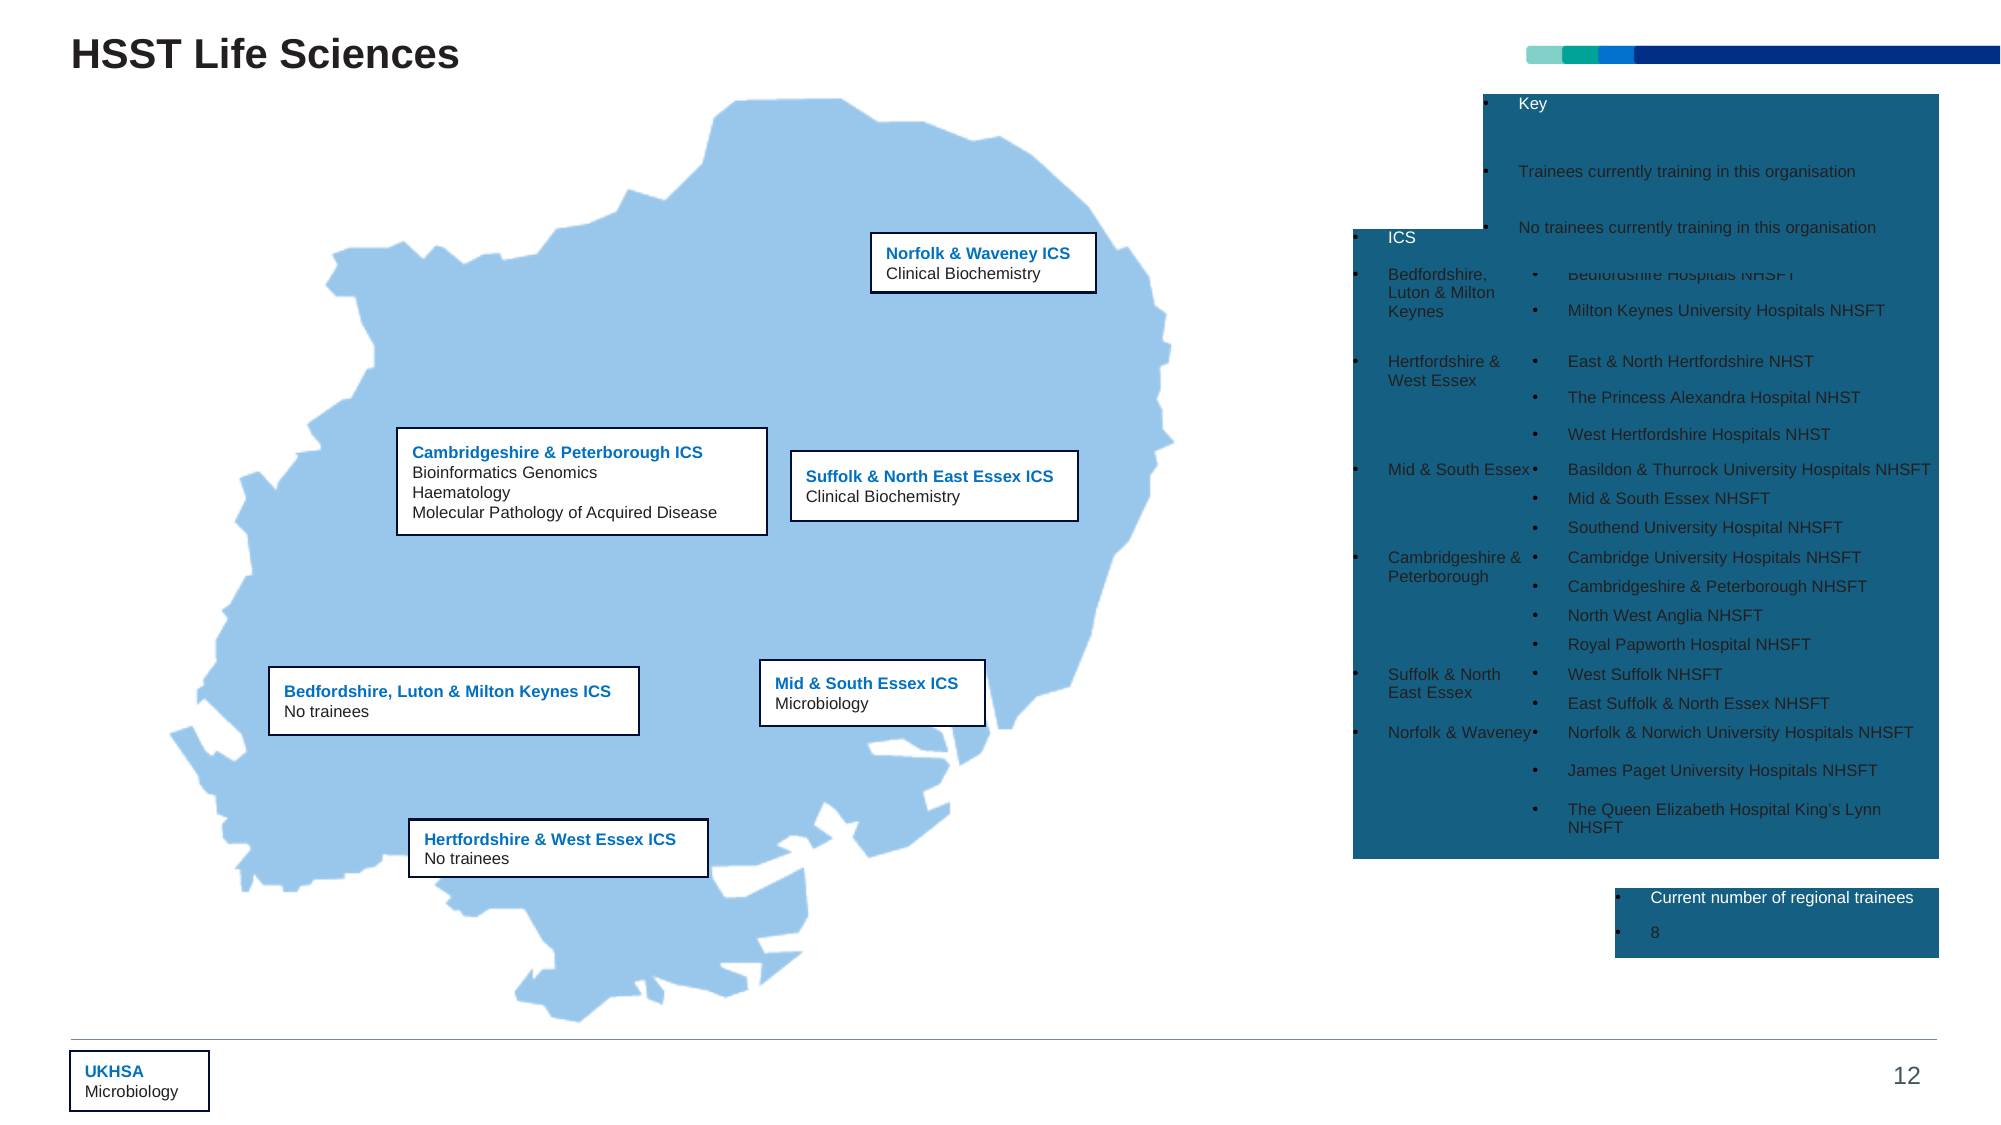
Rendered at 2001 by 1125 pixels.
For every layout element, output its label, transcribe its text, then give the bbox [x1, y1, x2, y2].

table_cell West Suffolk NHSFT [1532, 665, 1939, 694]
table_cell West Hertfordshire Hospitals NHST [1532, 425, 1939, 460]
table_header Key [1483, 94, 1881, 163]
table_header ICS [1353, 229, 1483, 265]
table_cell Norfolk & Waveney [1353, 723, 1532, 859]
text_box Suffolk & North East Essex ICS Clinical Biochemistry [791, 451, 1078, 521]
table_header [1881, 94, 1939, 163]
table_header Current number of regional trainees [1615, 888, 1939, 923]
table_cell Bedfordshire Hospitals NHSFT [1532, 273, 1939, 301]
table_cell Milton Keynes University Hospitals NHSFT [1532, 301, 1939, 352]
table_cell Cambridge University Hospitals NHSFT [1532, 548, 1939, 577]
table_cell Mid & South Essex [1353, 460, 1532, 548]
text_box Norfolk & Waveney ICS Clinical Biochemistry [871, 233, 1096, 292]
text_box Mid & South Essex ICS Microbiology [760, 660, 985, 726]
table_cell Hertfordshire & West Essex [1353, 352, 1532, 460]
text_box Bedfordshire, Luton & Milton Keynes ICS No trainees [269, 667, 639, 735]
table_cell Royal Papworth Hospital NHSFT [1532, 635, 1939, 665]
table_cell The Princess Alexandra Hospital NHST [1532, 389, 1939, 425]
table_cell Southend University Hospital NHSFT [1532, 519, 1939, 548]
table_cell East & North Hertfordshire NHST [1532, 352, 1939, 389]
table_cell The Queen Elizabeth Hospital King’s Lynn NHSFT [1532, 800, 1939, 859]
table_cell Bedfordshire, Luton & Milton Keynes [1353, 265, 1532, 352]
table_cell Basildon & Thurrock University Hospitals NHSFT [1532, 460, 1939, 490]
table_cell Cambridgeshire & Peterborough NHSFT [1532, 577, 1939, 606]
table_cell [1881, 163, 1939, 218]
text_box Hertfordshire & West Essex ICS No trainees [409, 820, 708, 877]
table_cell No trainees currently training in this organisation [1483, 218, 1881, 273]
title HSST Life Sciences [70, 32, 1513, 79]
table_cell Cambridgeshire & Peterborough [1353, 548, 1532, 665]
table_cell James Paget University Hospitals NHSFT [1532, 761, 1939, 800]
text_box UKHSA Microbiology [70, 1051, 209, 1111]
table_cell Norfolk & Norwich University Hospitals NHSFT [1532, 723, 1939, 761]
table_cell Trainees currently training in this organisation [1483, 163, 1881, 218]
table_cell North West Anglia NHSFT [1532, 606, 1939, 635]
table_cell [1881, 218, 1939, 273]
text_box Cambridgeshire & Peterborough ICS Bioinformatics Genomics Haematology Molecular Pathology of Acquired Disease [397, 428, 767, 535]
table_cell Suffolk & North East Essex [1353, 665, 1532, 723]
picture [150, 84, 1195, 1041]
table_cell East Suffolk & North Essex NHSFT [1532, 694, 1939, 723]
table_cell Mid & South Essex NHSFT [1532, 490, 1939, 519]
table_cell 8 [1615, 923, 1939, 958]
